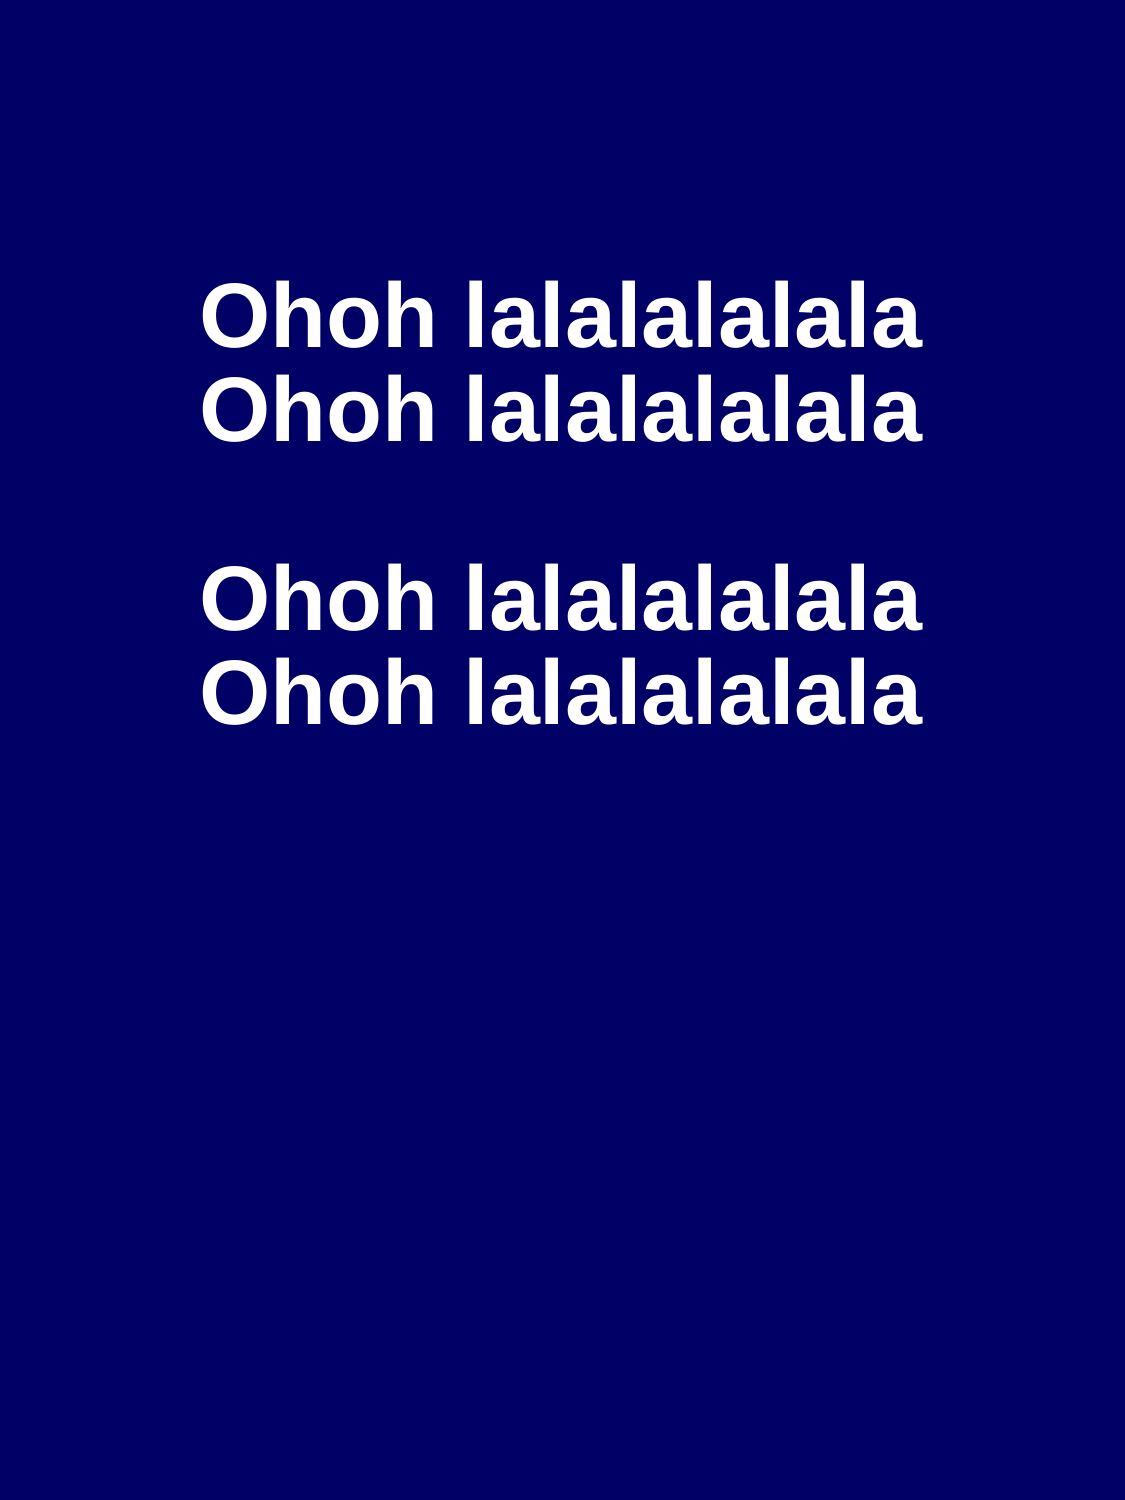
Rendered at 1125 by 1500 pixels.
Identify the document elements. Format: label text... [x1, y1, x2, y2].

text_box Ohoh lalalalalala Ohoh lalalalalala Ohoh lalalalalala Ohoh lalalalalala [11, 35, 1110, 1441]
